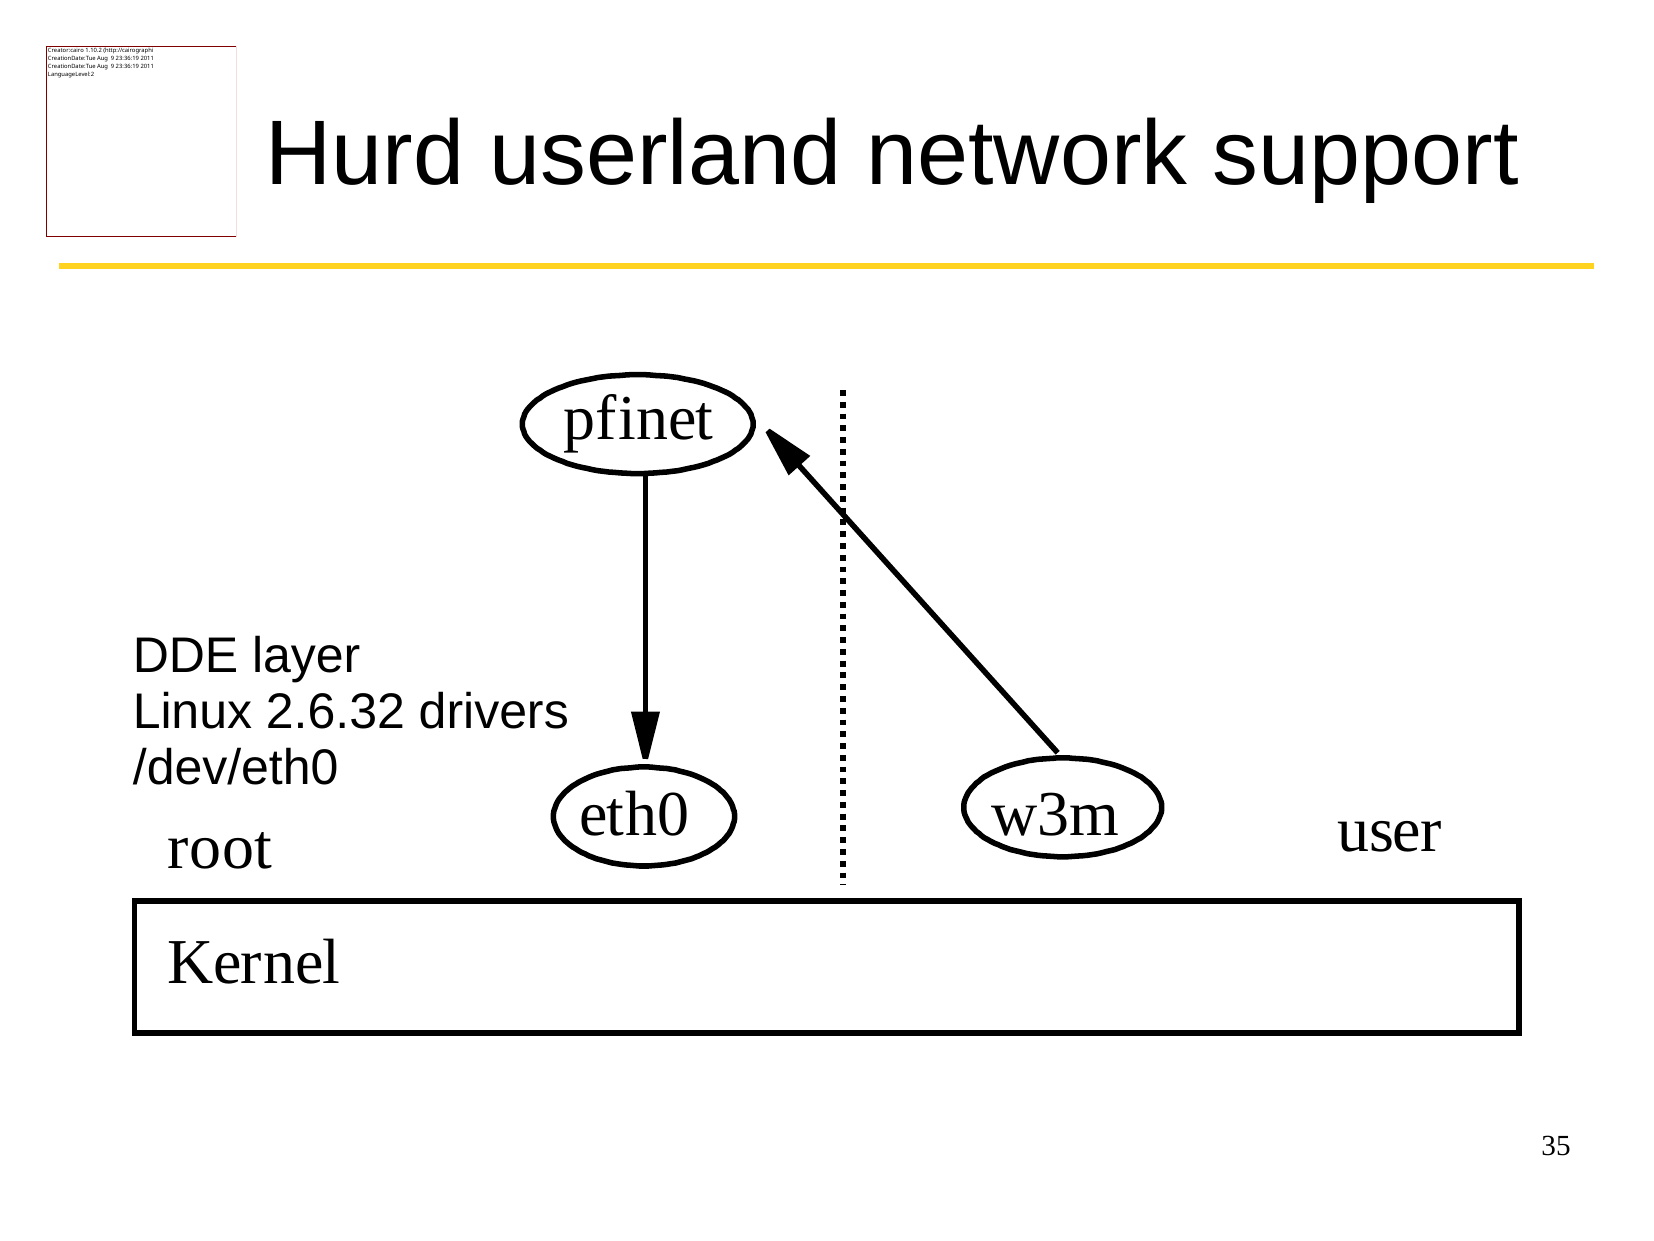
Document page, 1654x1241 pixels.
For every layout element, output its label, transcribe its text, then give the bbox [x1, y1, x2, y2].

picture [112, 354, 1542, 1055]
text_box DDE layer Linux 2.6.32 drivers /dev/eth0 [118, 620, 590, 803]
title Hurd userland network support [265, 49, 1571, 257]
